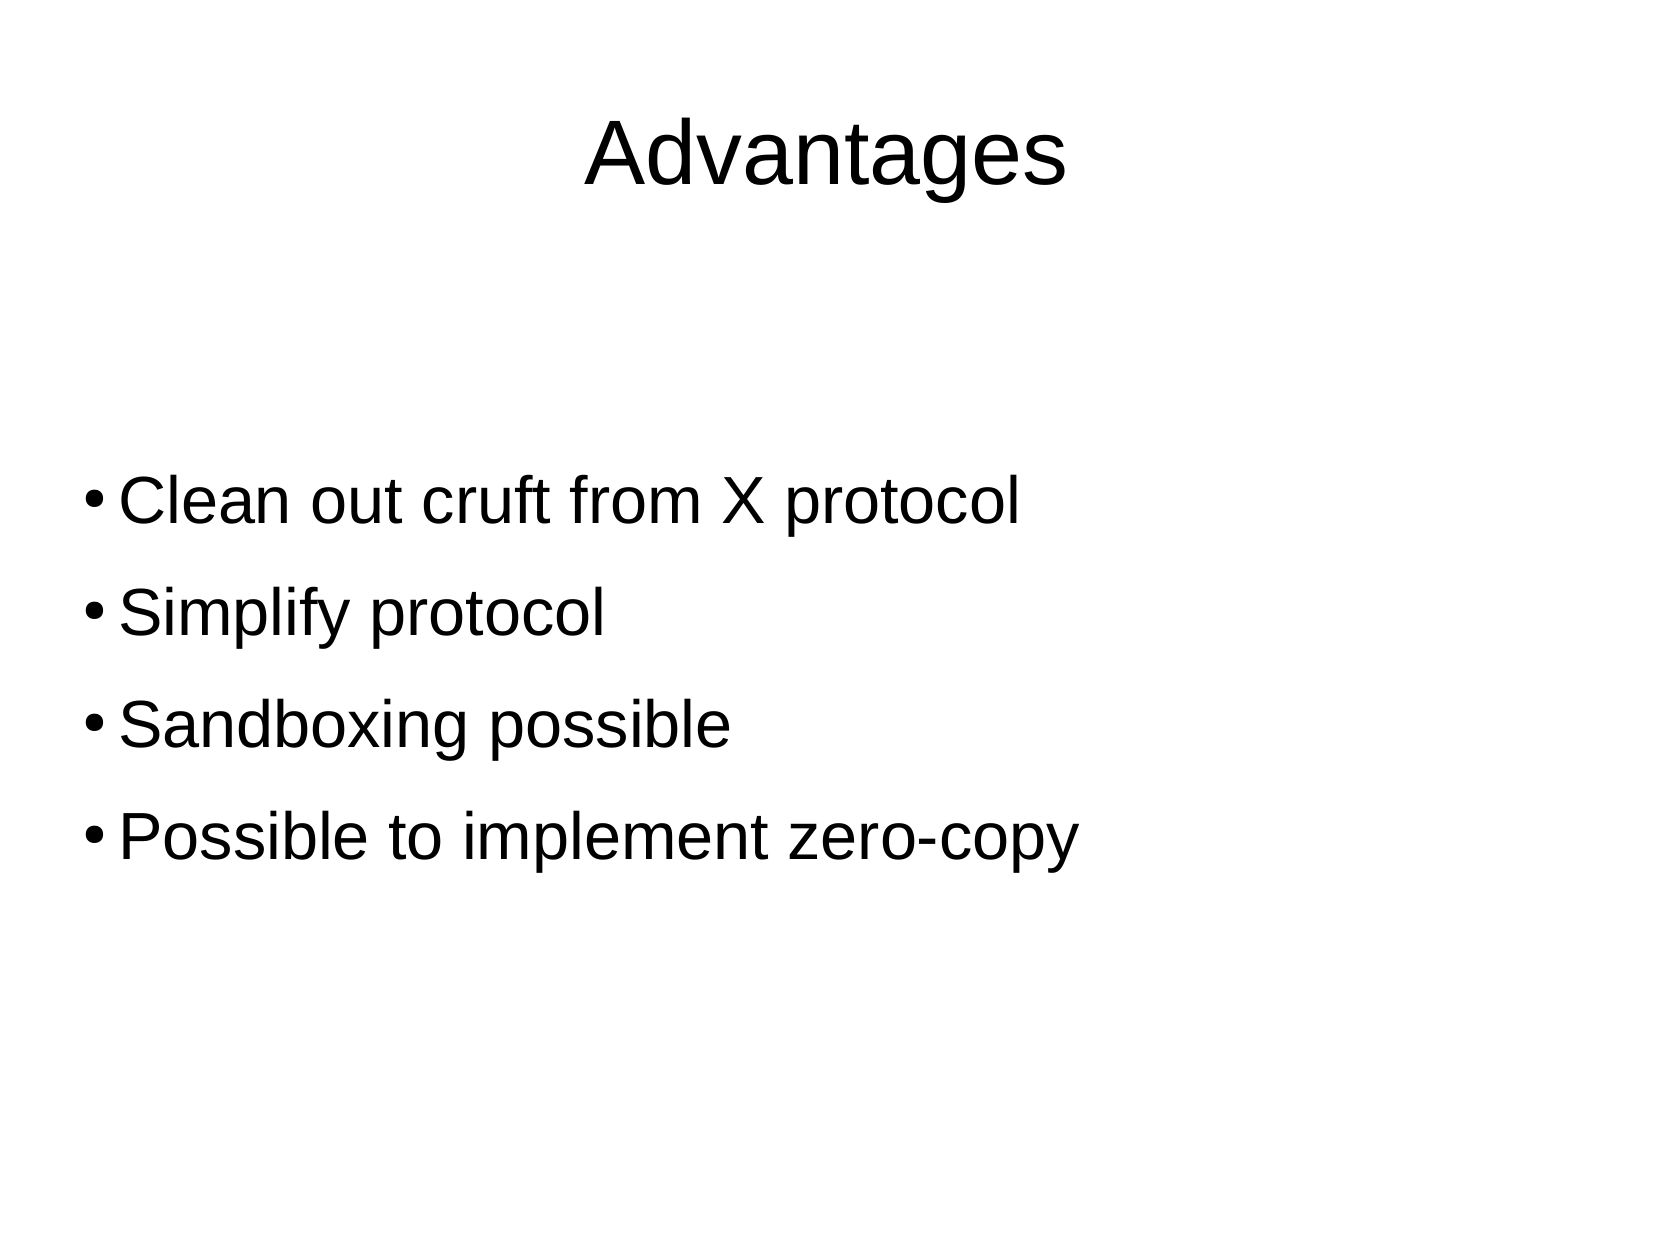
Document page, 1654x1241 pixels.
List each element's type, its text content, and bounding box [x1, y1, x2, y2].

subtitle Clean out cruft from X protocol Simplify protocol Sandboxing possible Possible to implement zero-copy [82, 290, 1571, 1010]
title Advantages [82, 49, 1571, 257]
